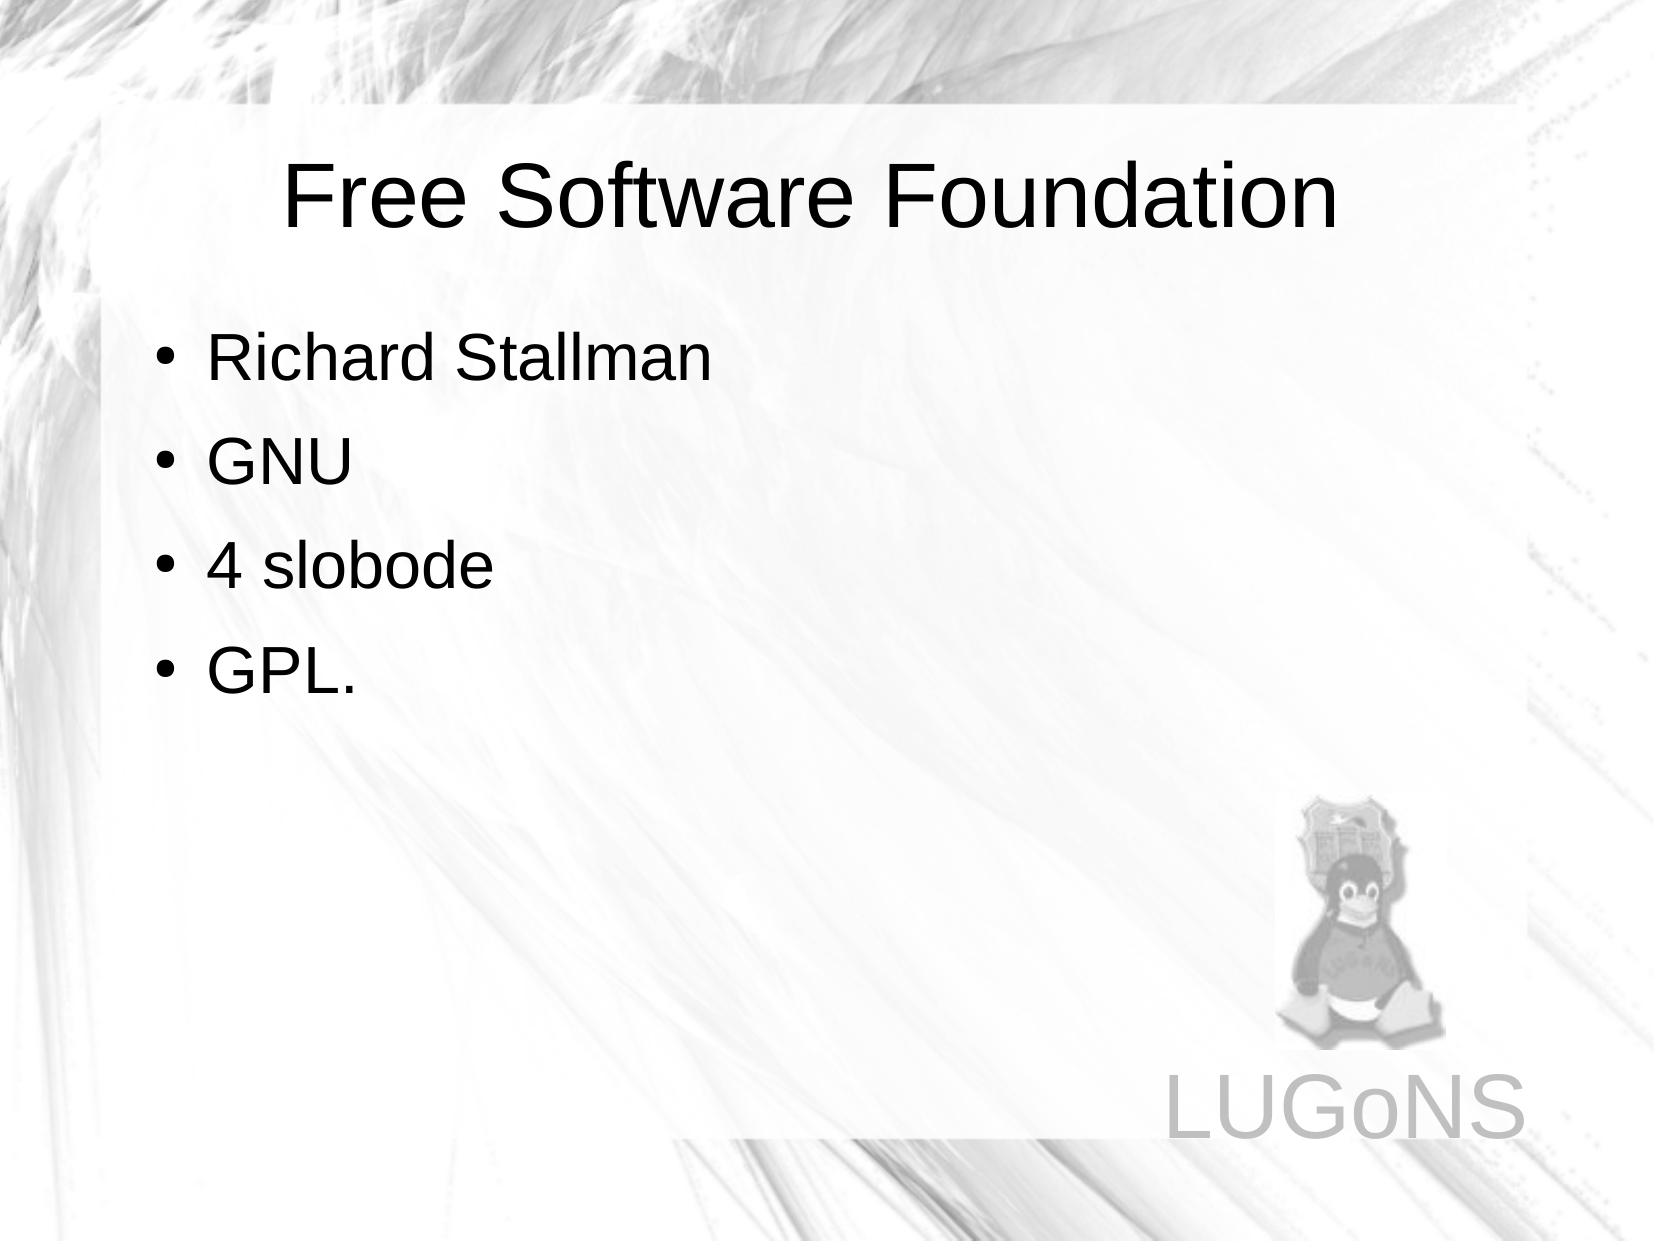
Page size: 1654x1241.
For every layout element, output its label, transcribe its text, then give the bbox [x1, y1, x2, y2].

title Free Software Foundation [118, 119, 1506, 273]
picture [0, 0, 1654, 1241]
list Richard Stallman GNU 4 slobode GPL. [118, 319, 1571, 1124]
title LUGoNS [1162, 1050, 1538, 1163]
